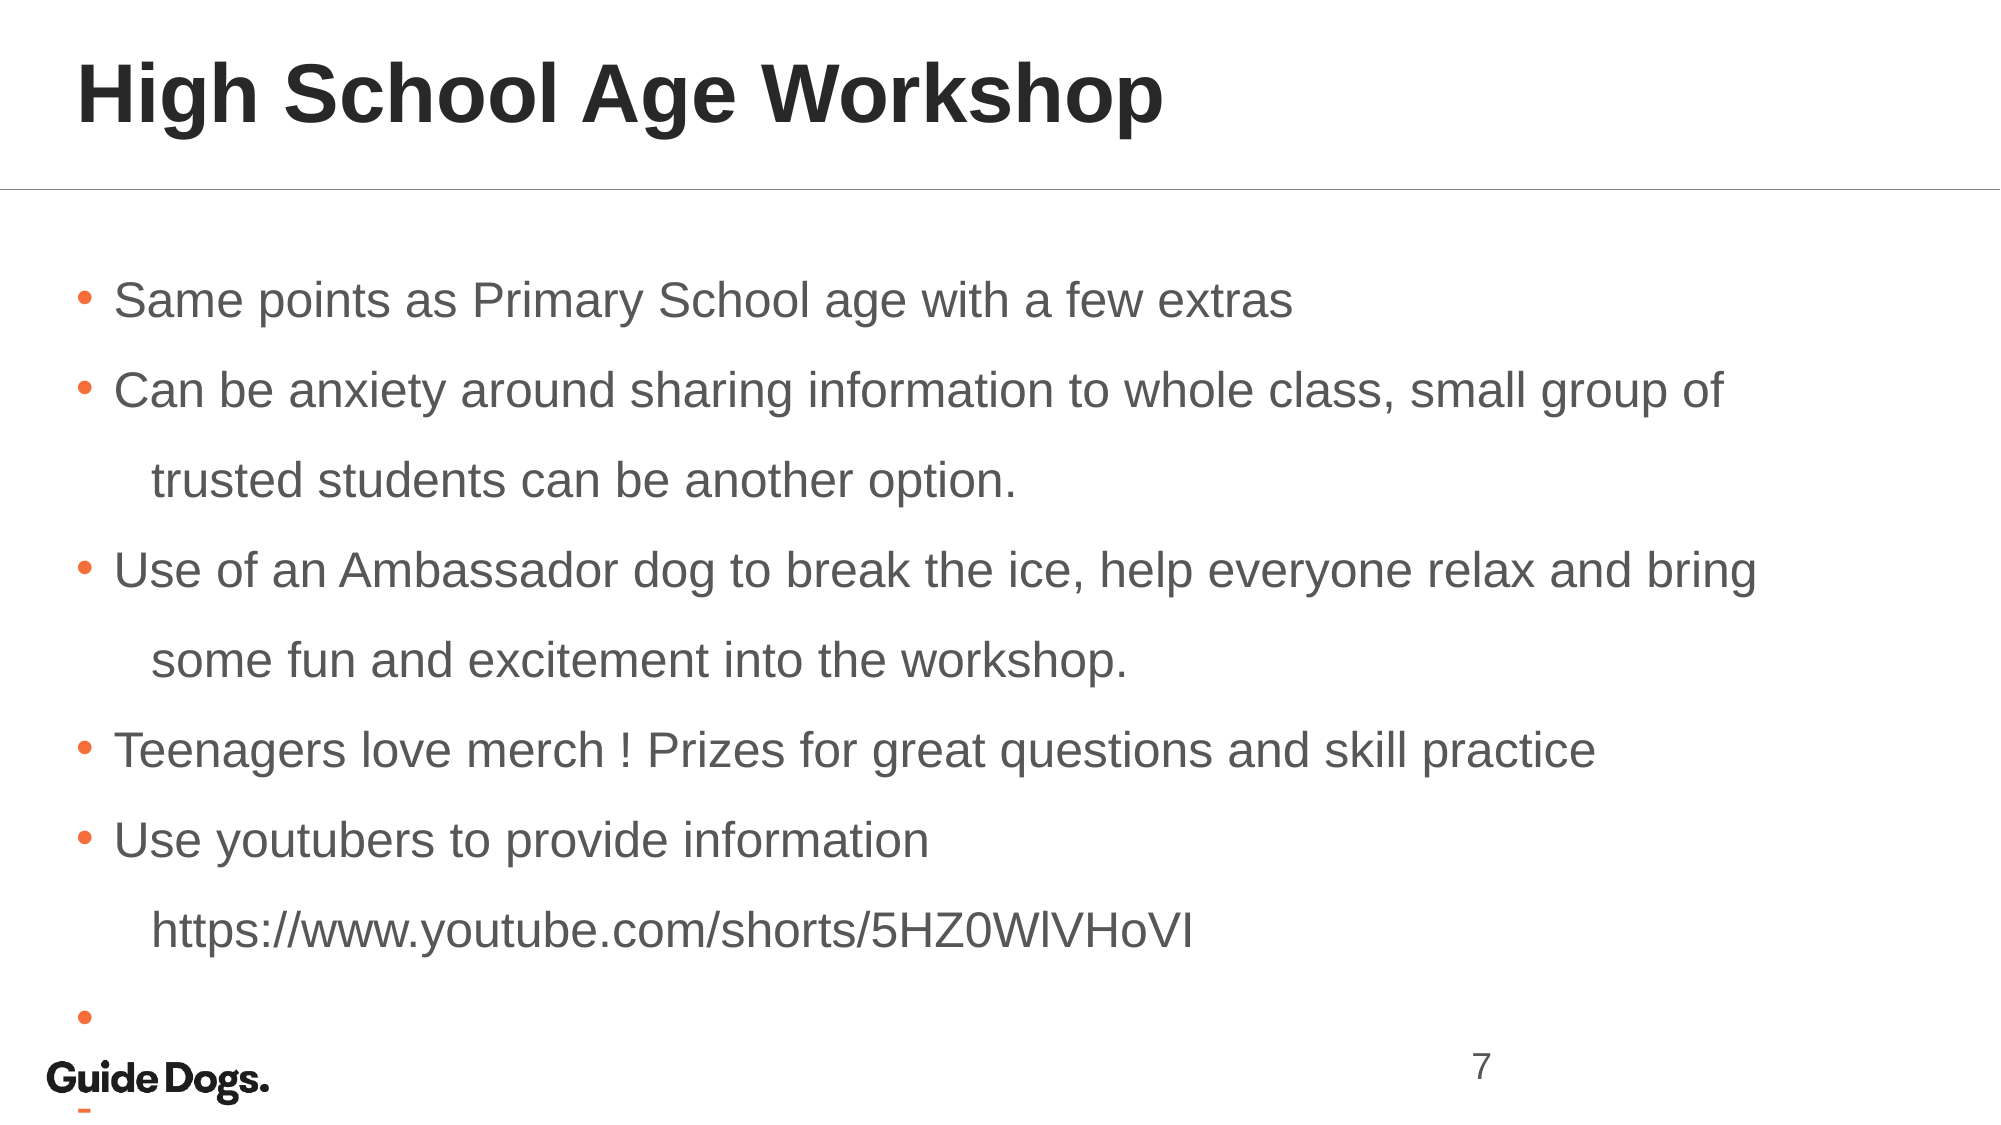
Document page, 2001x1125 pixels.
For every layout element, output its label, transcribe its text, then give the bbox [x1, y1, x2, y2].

list Same points as Primary School age with a few extras Can be anxiety around sharing information to whole class, small group of trusted students can be another option. Use of an Ambassador dog to break the ice, help everyone relax and bring some fun and excitement into the workshop. Teenagers love merch ! Prizes for great questions and skill practice Use youtubers to provide information https://www.youtube.com/shorts/5HZ0WlVHoVI [61, 229, 1907, 995]
text_box [1456, 1034, 1907, 1095]
title High School Age Workshop [61, 30, 1907, 160]
